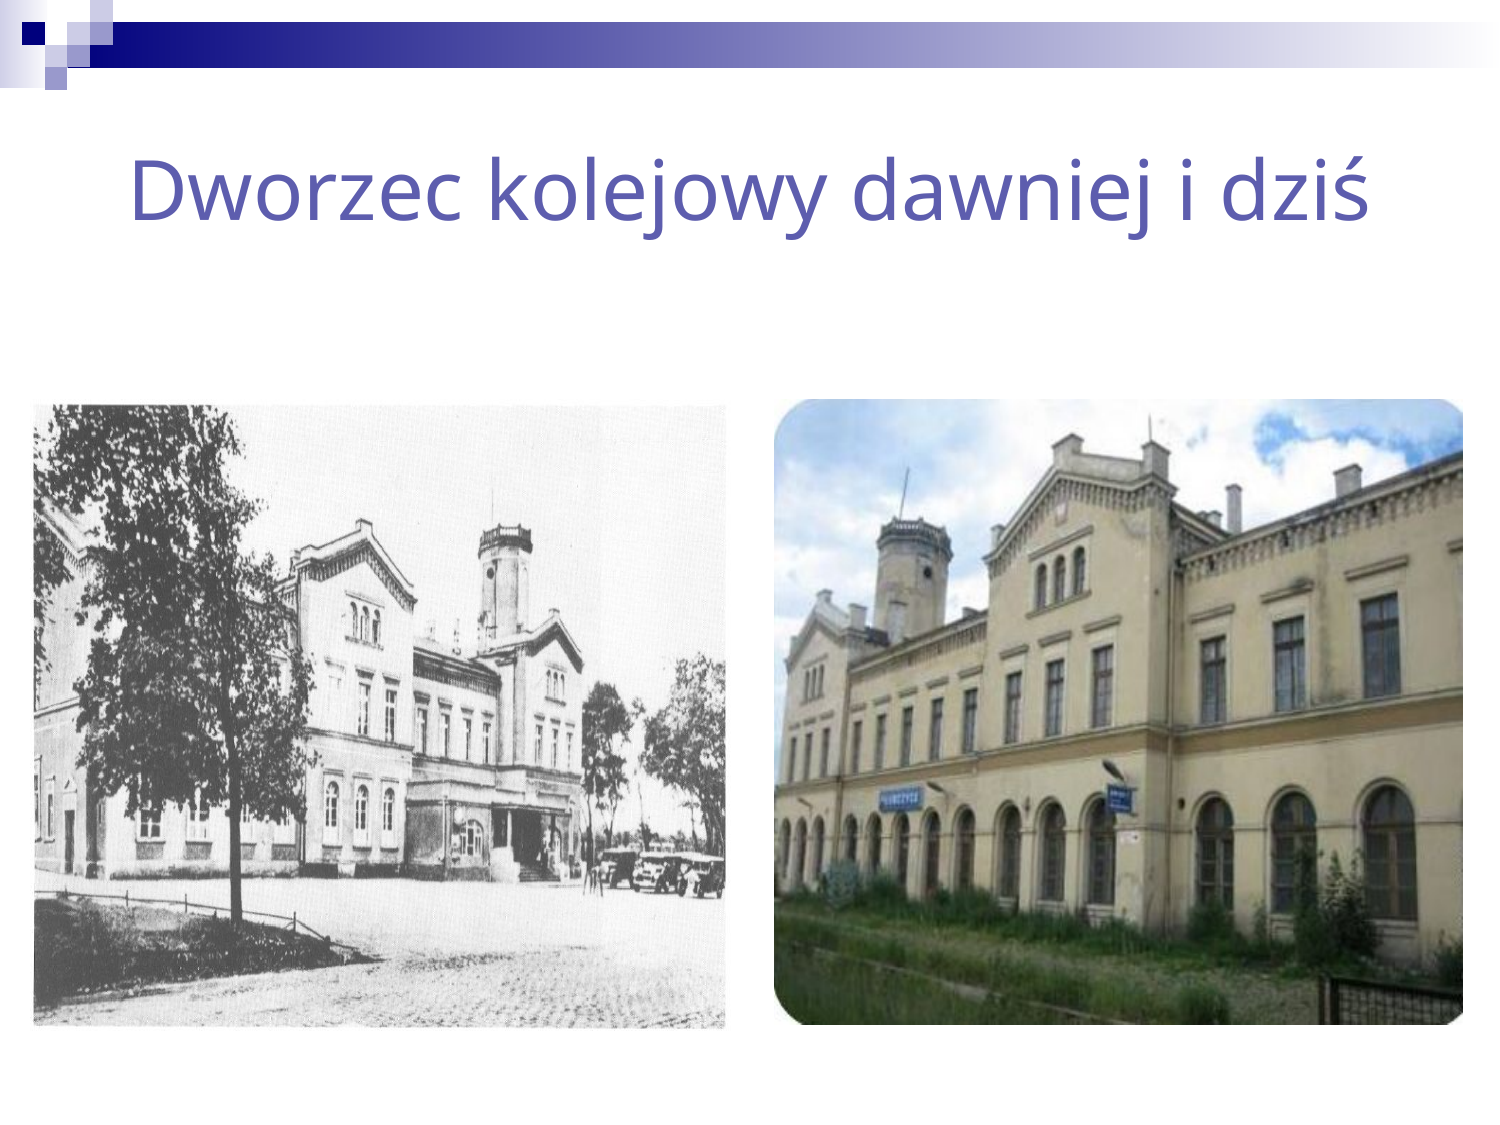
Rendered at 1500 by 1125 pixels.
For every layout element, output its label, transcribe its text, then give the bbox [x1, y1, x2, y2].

picture [774, 399, 1463, 1025]
picture [24, 399, 738, 1038]
title Dworzec kolejowy dawniej i dziś [75, 75, 1426, 300]
